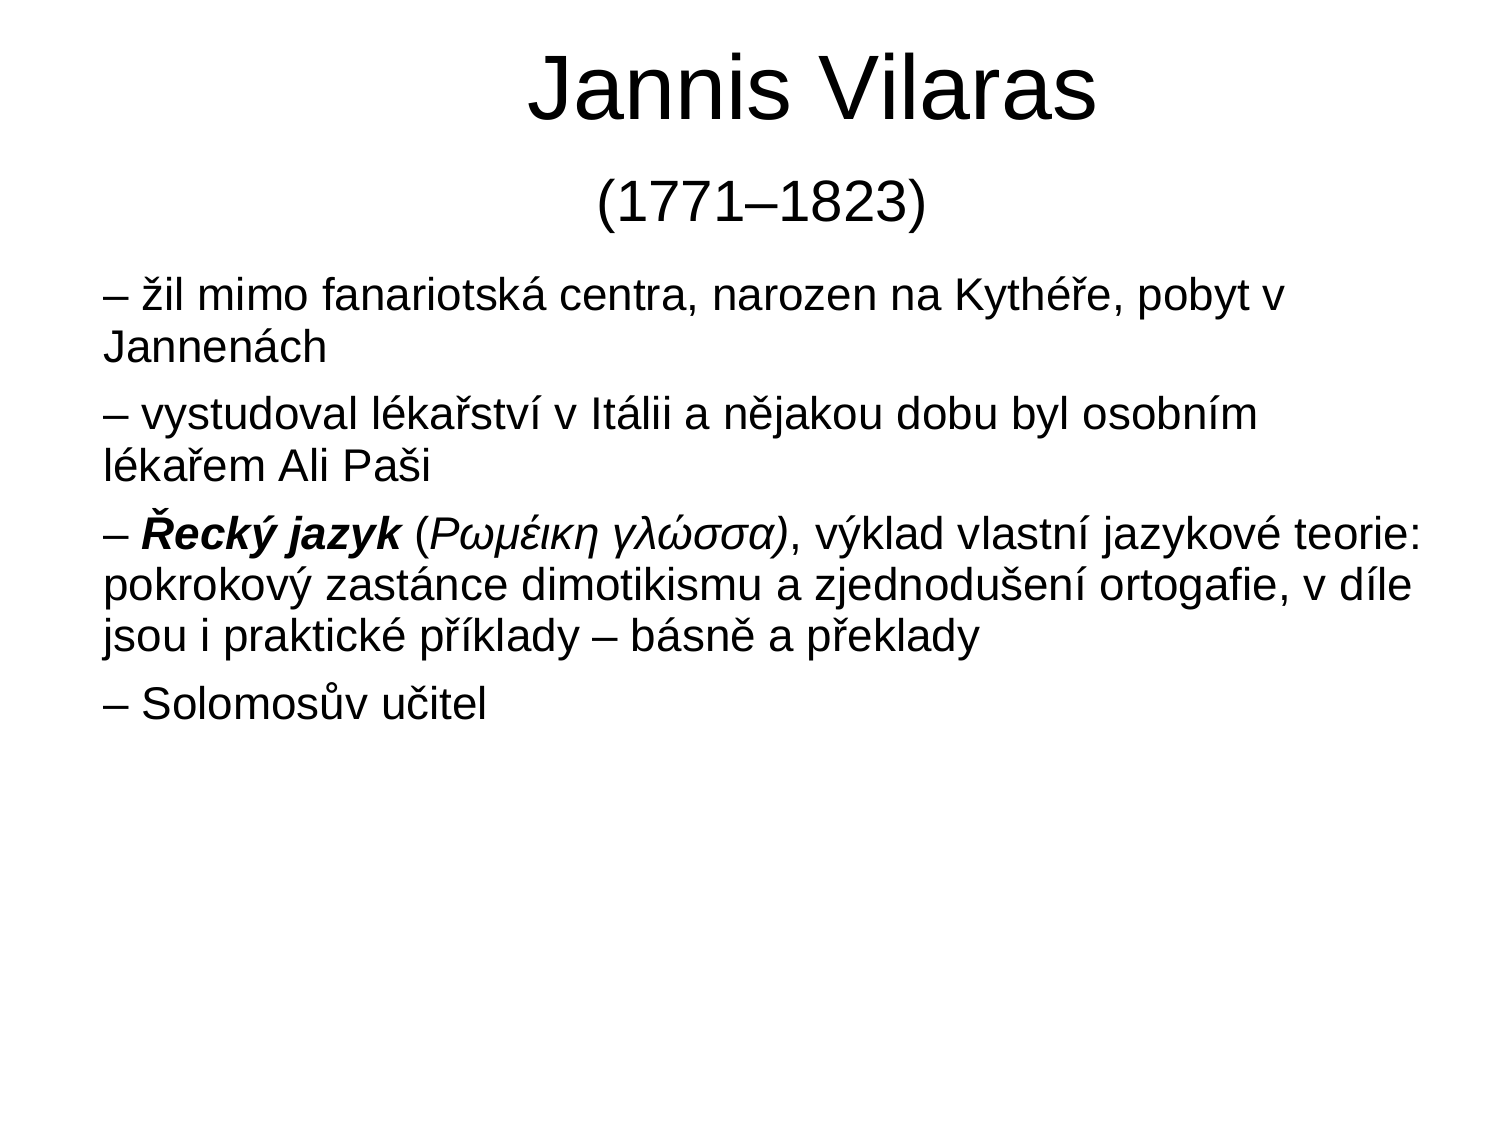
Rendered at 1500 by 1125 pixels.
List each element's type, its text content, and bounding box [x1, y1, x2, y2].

list – žil mimo fanariotská centra, narozen na Kythéře, pobyt v Jannenách – vystudoval lékařství v Itálii a nějakou dobu byl osobním lékařem Ali Paši – Řecký jazyk (Ρωμέικη γλώσσα), výklad vlastní jazykové teorie: pokrokový zastánce dimotikismu a zjednodušení ortogafie, v díle jsou i praktické příklady – básně a překlady – Solomosův učitel [88, 261, 1438, 1004]
title Jannis Vilaras (1771–1823) [74, 20, 1425, 257]
